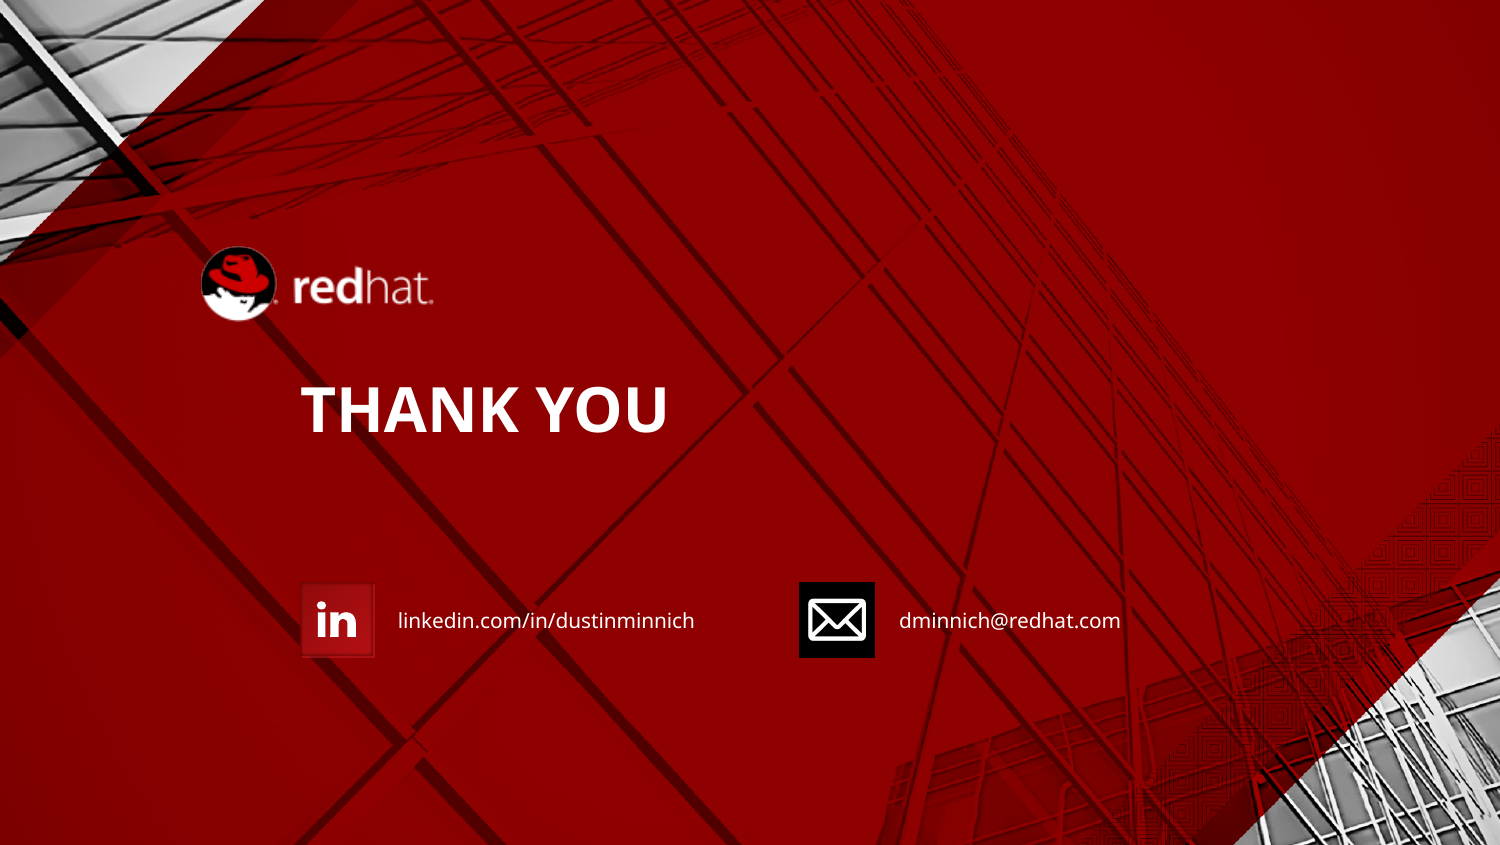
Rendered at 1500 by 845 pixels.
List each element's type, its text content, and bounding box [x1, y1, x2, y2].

picture [0, 0, 1500, 845]
text_box dminnich@redhat.com [899, 606, 1157, 634]
text_box linkedin.com/in/dustinminnich [397, 606, 716, 634]
title THANK YOU [300, 366, 1291, 526]
